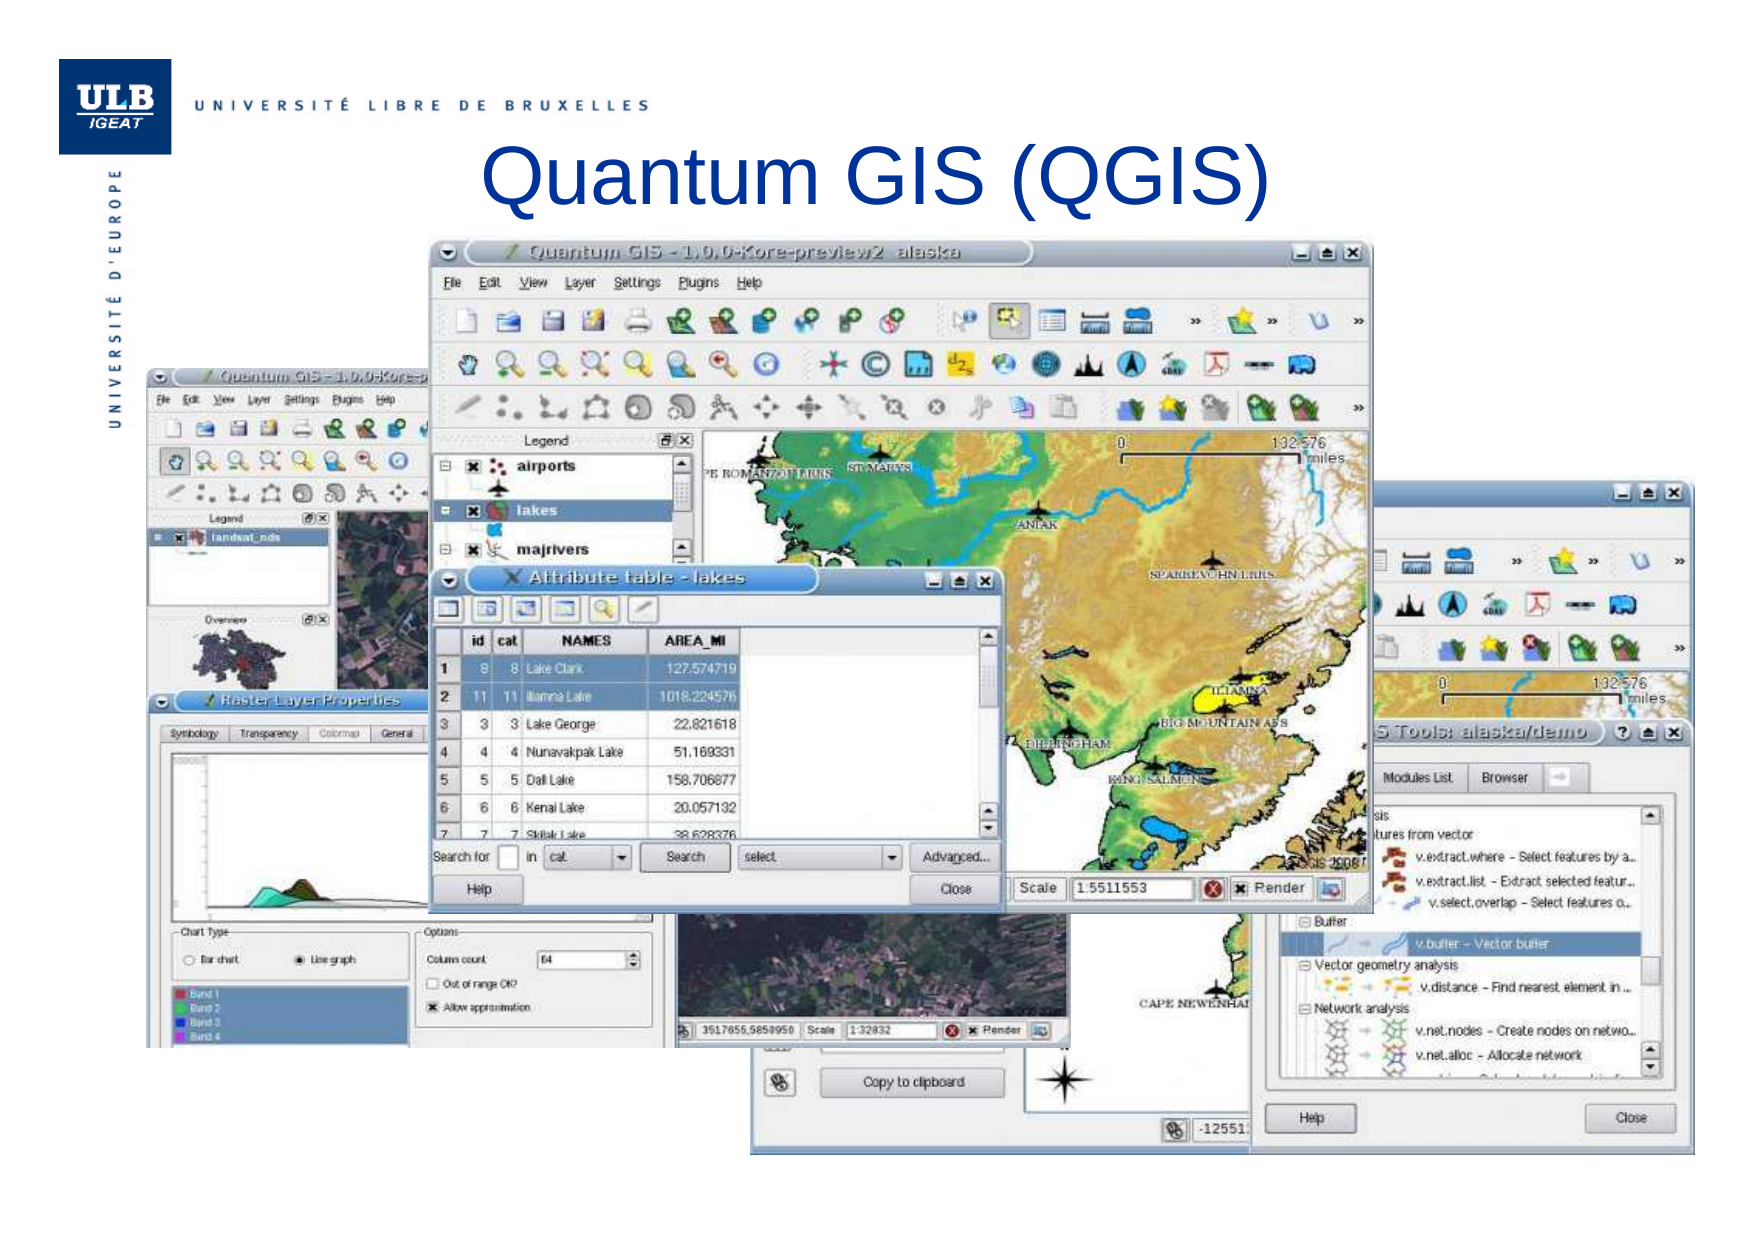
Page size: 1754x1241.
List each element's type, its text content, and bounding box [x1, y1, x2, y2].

picture [59, 59, 1695, 1182]
title Quantum GIS (QGIS) [140, 89, 1613, 269]
